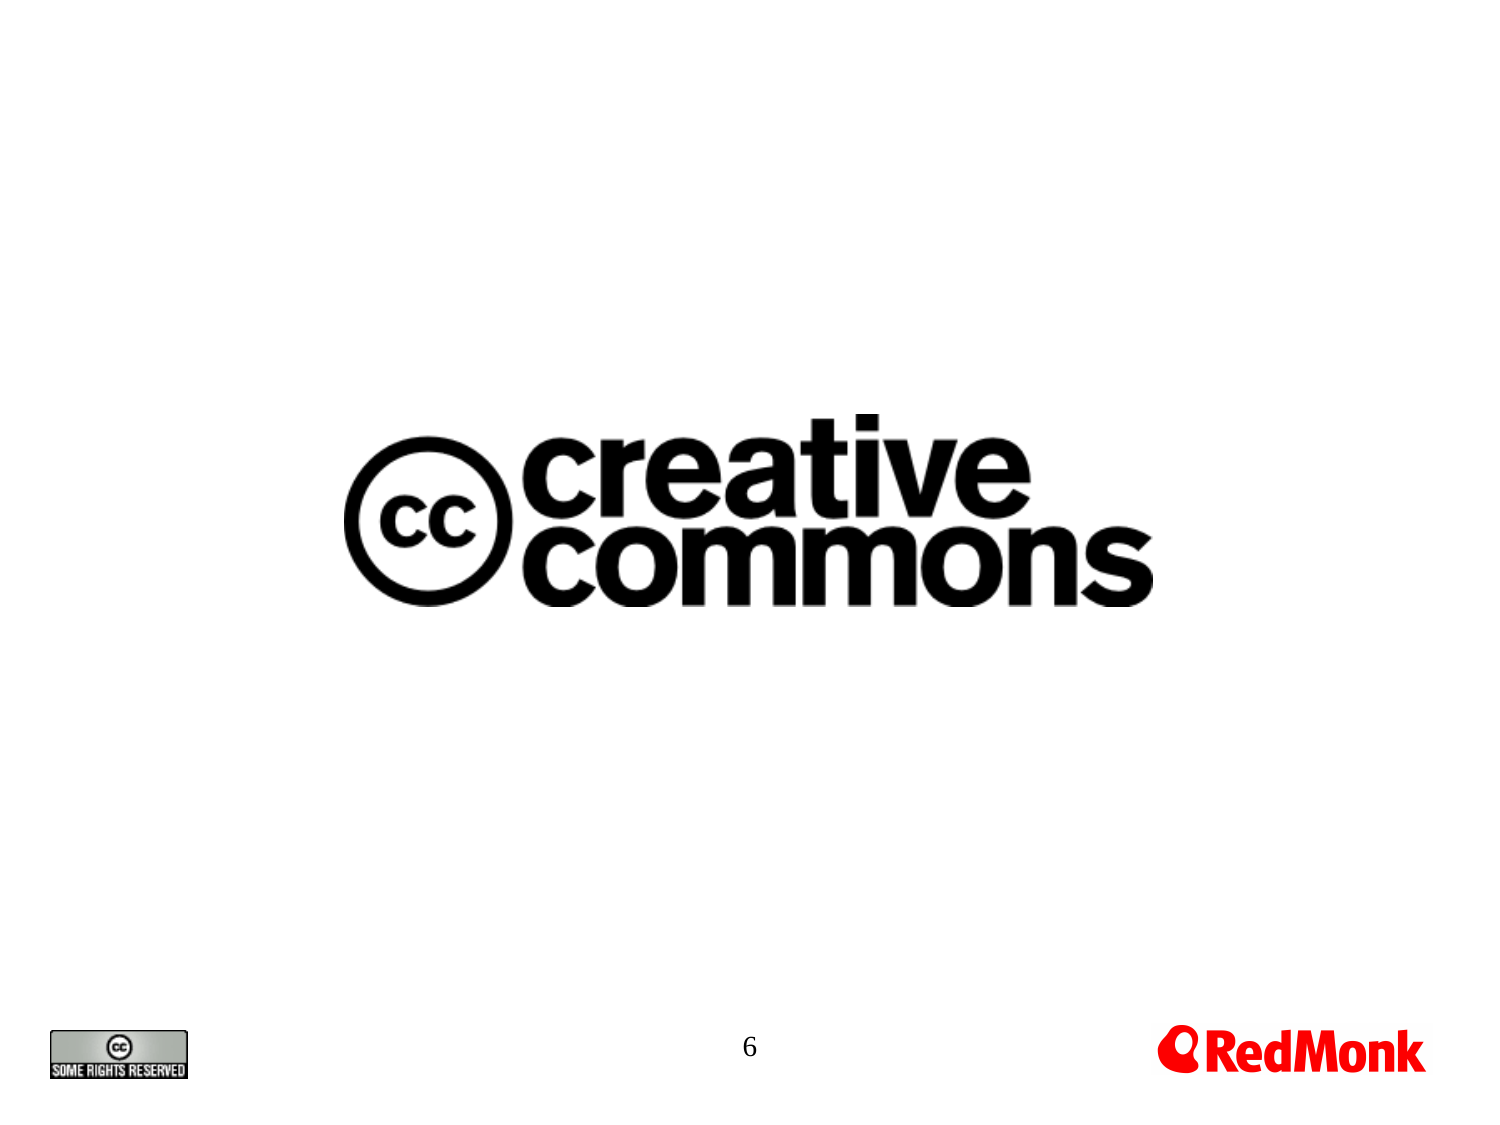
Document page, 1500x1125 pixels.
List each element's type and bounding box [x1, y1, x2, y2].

picture [344, 414, 1153, 607]
picture [1151, 1023, 1433, 1075]
picture [50, 1030, 188, 1079]
